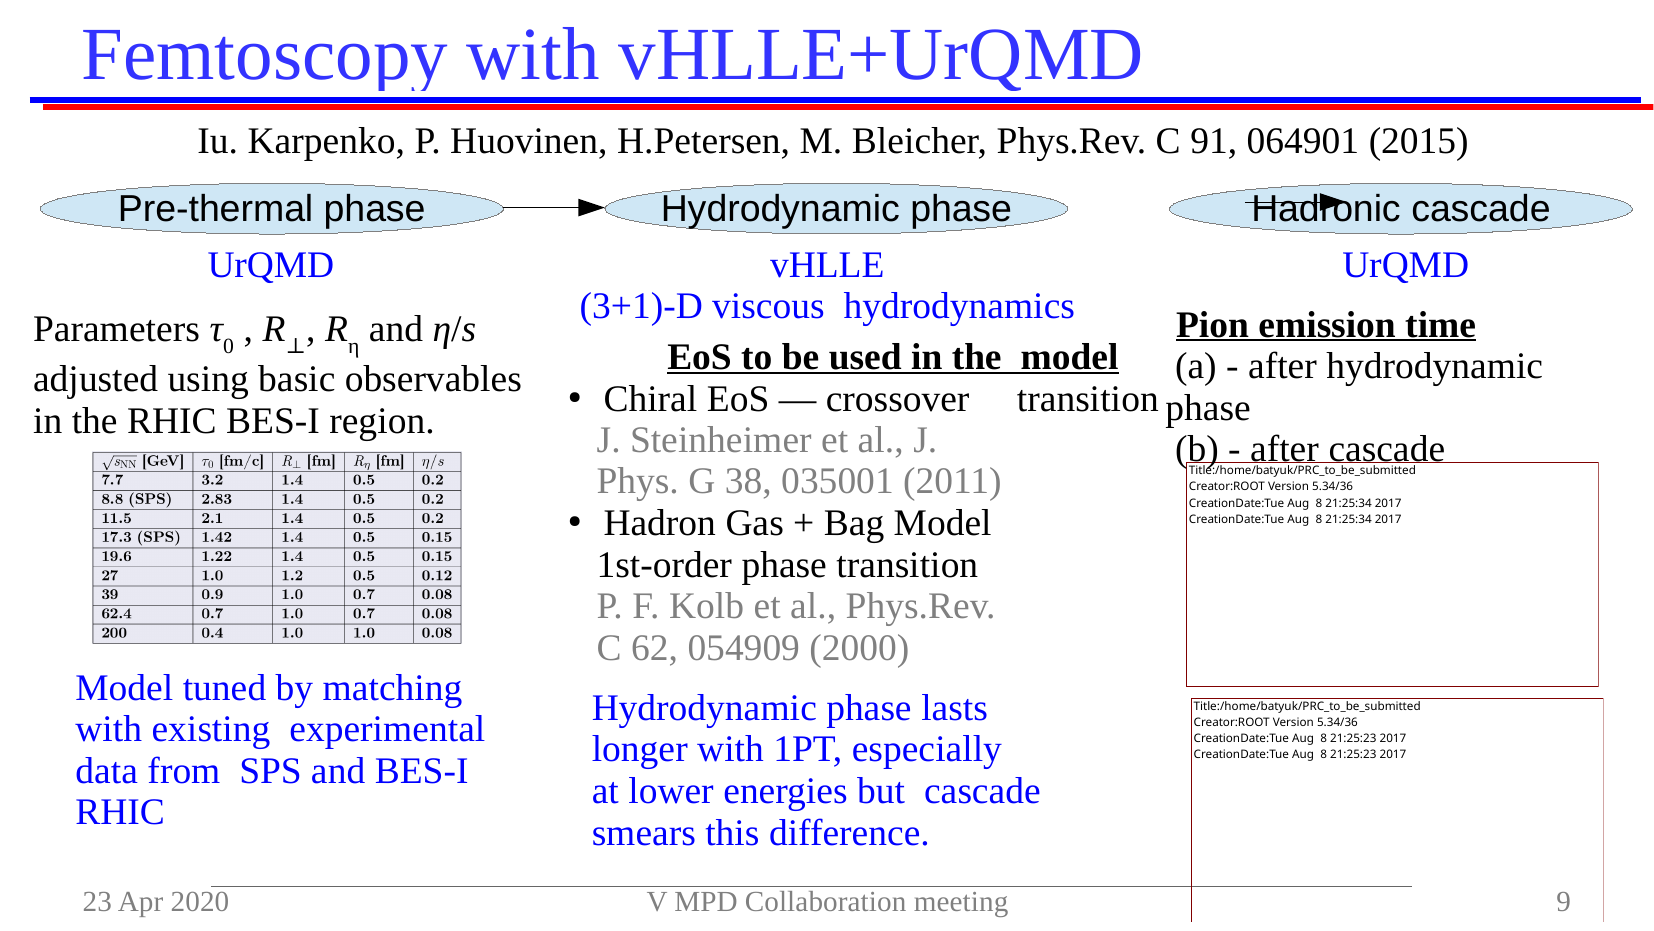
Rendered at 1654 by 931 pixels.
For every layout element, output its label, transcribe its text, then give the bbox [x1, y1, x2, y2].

text_box Pre-thermal phase [40, 183, 504, 235]
text_box Model tuned by matching with existing experimental data from SPS and BES-I RHIC [60, 659, 519, 922]
picture [1189, 697, 1604, 922]
text_box Hadronic cascade [1169, 183, 1633, 235]
text_box Hydrodynamic phase lasts longer with 1PT, especially at lower energies but cascade smears this difference. [577, 679, 1164, 931]
text_box vHLLE (3+1)-D viscous hydrodynamics [479, 236, 1176, 328]
text_box Pion emission time (a) - after hydrodynamic phase (b) - after cascade [1150, 295, 1633, 518]
text_box UrQMD [44, 236, 498, 294]
picture [92, 451, 462, 645]
text_box Iu. Karpenko, P. Huovinen, H.Petersen, M. Bleicher, Phys.Rev. C 91, 064901 (2015) [38, 112, 1629, 169]
title Femtoscopy with vHLLE+UrQMD [81, 7, 1570, 91]
picture [1185, 518, 1599, 687]
text_box EoS to be used in the model Chiral EoS — crossover transition J. Steinheimer et al., J. Phys. G 38, 035001 (2011) Hadron Gas + Bag Model 1st-order phase transition P. F. Kolb et al., Phys.Rev. C 62, 054909 (2000) [553, 328, 1223, 887]
text_box UrQMD [1179, 236, 1633, 294]
text_box Parameters τ0 , R⊥, Rη and η/s adjusted using basic observables in the RHIC BES-I region. [18, 300, 567, 622]
text_box Hydrodynamic phase [604, 183, 1068, 234]
